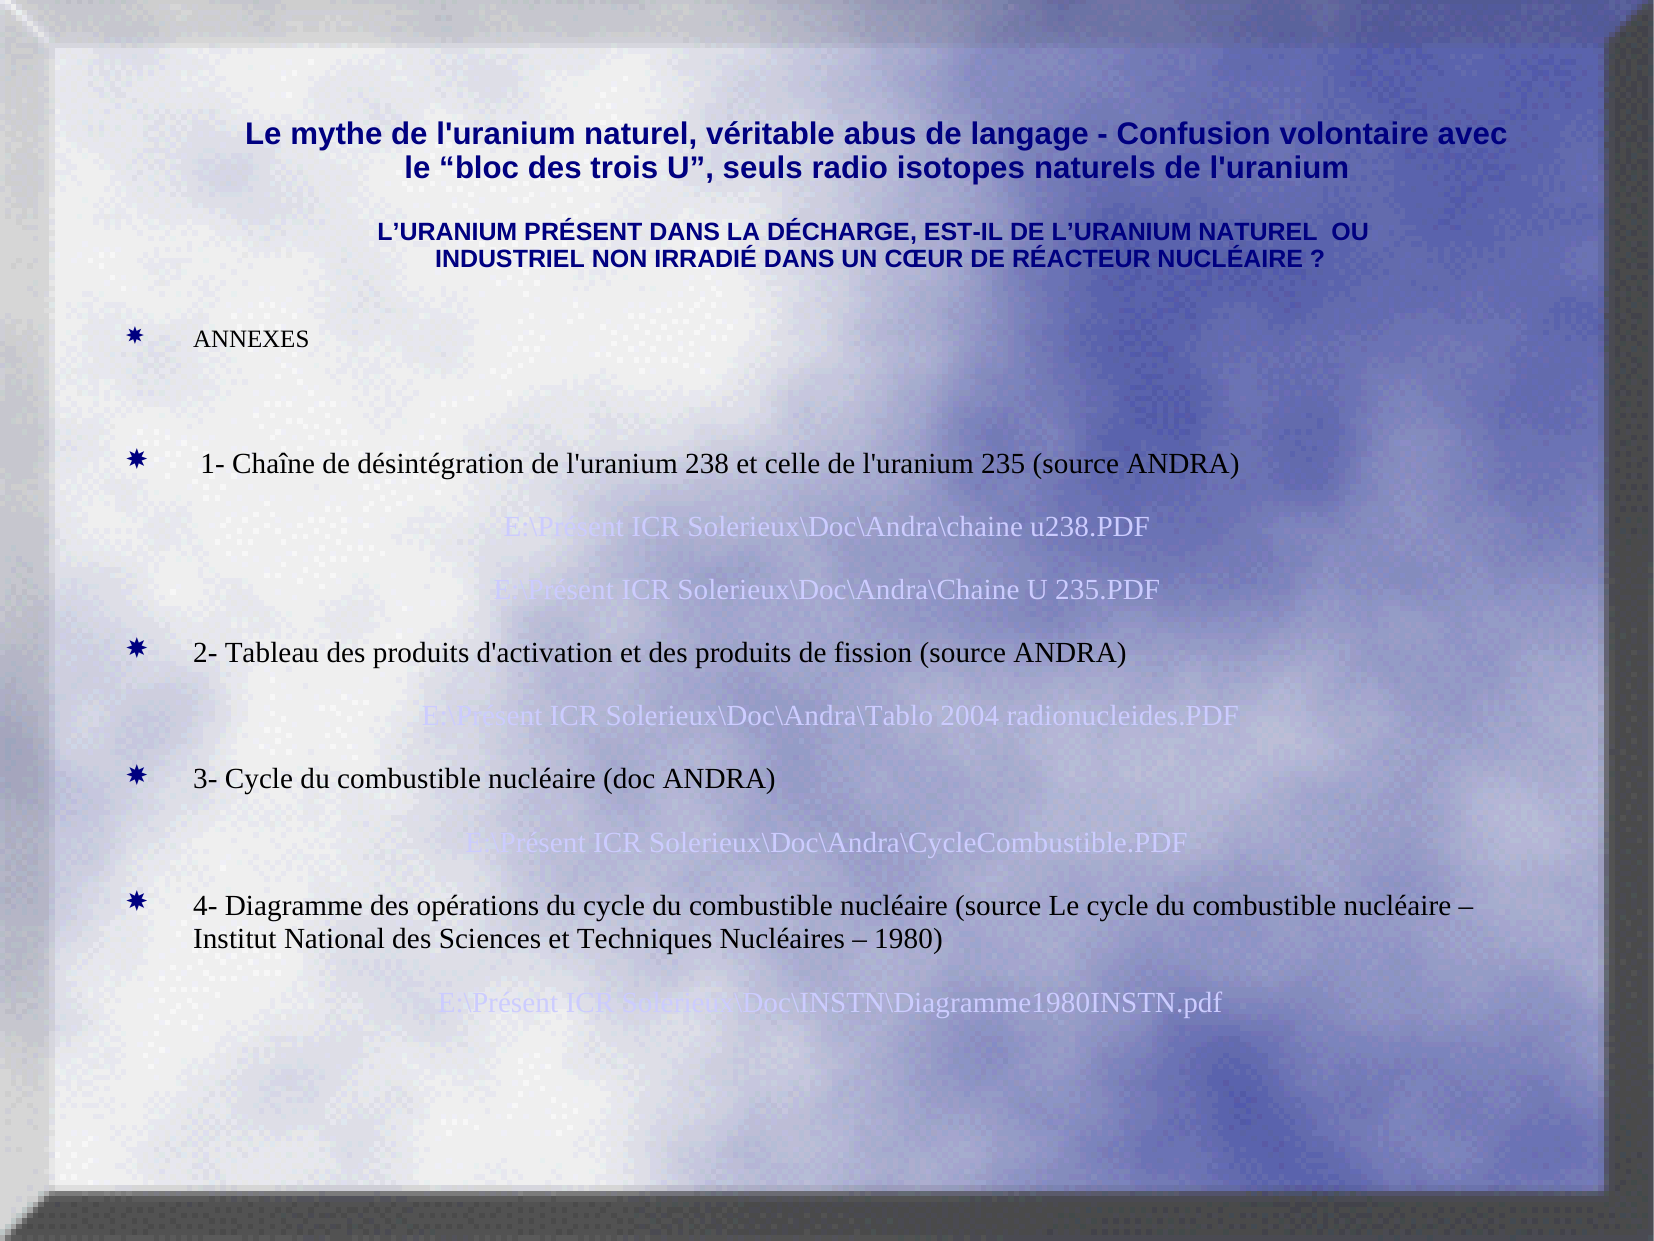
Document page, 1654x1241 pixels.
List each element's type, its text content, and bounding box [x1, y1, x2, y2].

list ANNEXES 1- Chaîne de désintégration de l'uranium 238 et celle de l'uranium 235 (source ANDRA) E:\Présent ICR Solerieux\Doc\Andra\chaine u238.PDF E:\Présent ICR Solerieux\Doc\Andra\Chaine U 235.PDF 2- Tableau des produits d'activation et des produits de fission (source ANDRA) E:\Présent ICR Solerieux\Doc\Andra\Tablo 2004 radionucleides.PDF 3- Cycle du combustible nucléaire (doc ANDRA) E:\Présent ICR Solerieux\Doc\Andra\CycleCombustible.PDF 4- Diagramme des opérations du cycle du combustible nucléaire (source Le cycle du combustible nucléaire – Institut National des Sciences et Techniques Nucléaires – 1980) E:\Présent ICR Solerieux\Doc\INSTN\Diagramme1980INSTN.pdf [118, 324, 1531, 1160]
title Le mythe de l'uranium naturel, véritable abus de langage - Confusion volontaire avec le “bloc des trois U”, seuls radio isotopes naturels de l'uranium L’URANIUM PRÉSENT DANS LA DÉCHARGE, EST-IL DE L’URANIUM NATUREL OU INDUSTRIEL NON IRRADIÉ DANS UN CŒUR DE RÉACTEUR NUCLÉAIRE ? [206, 94, 1549, 296]
picture [0, 0, 1654, 1241]
